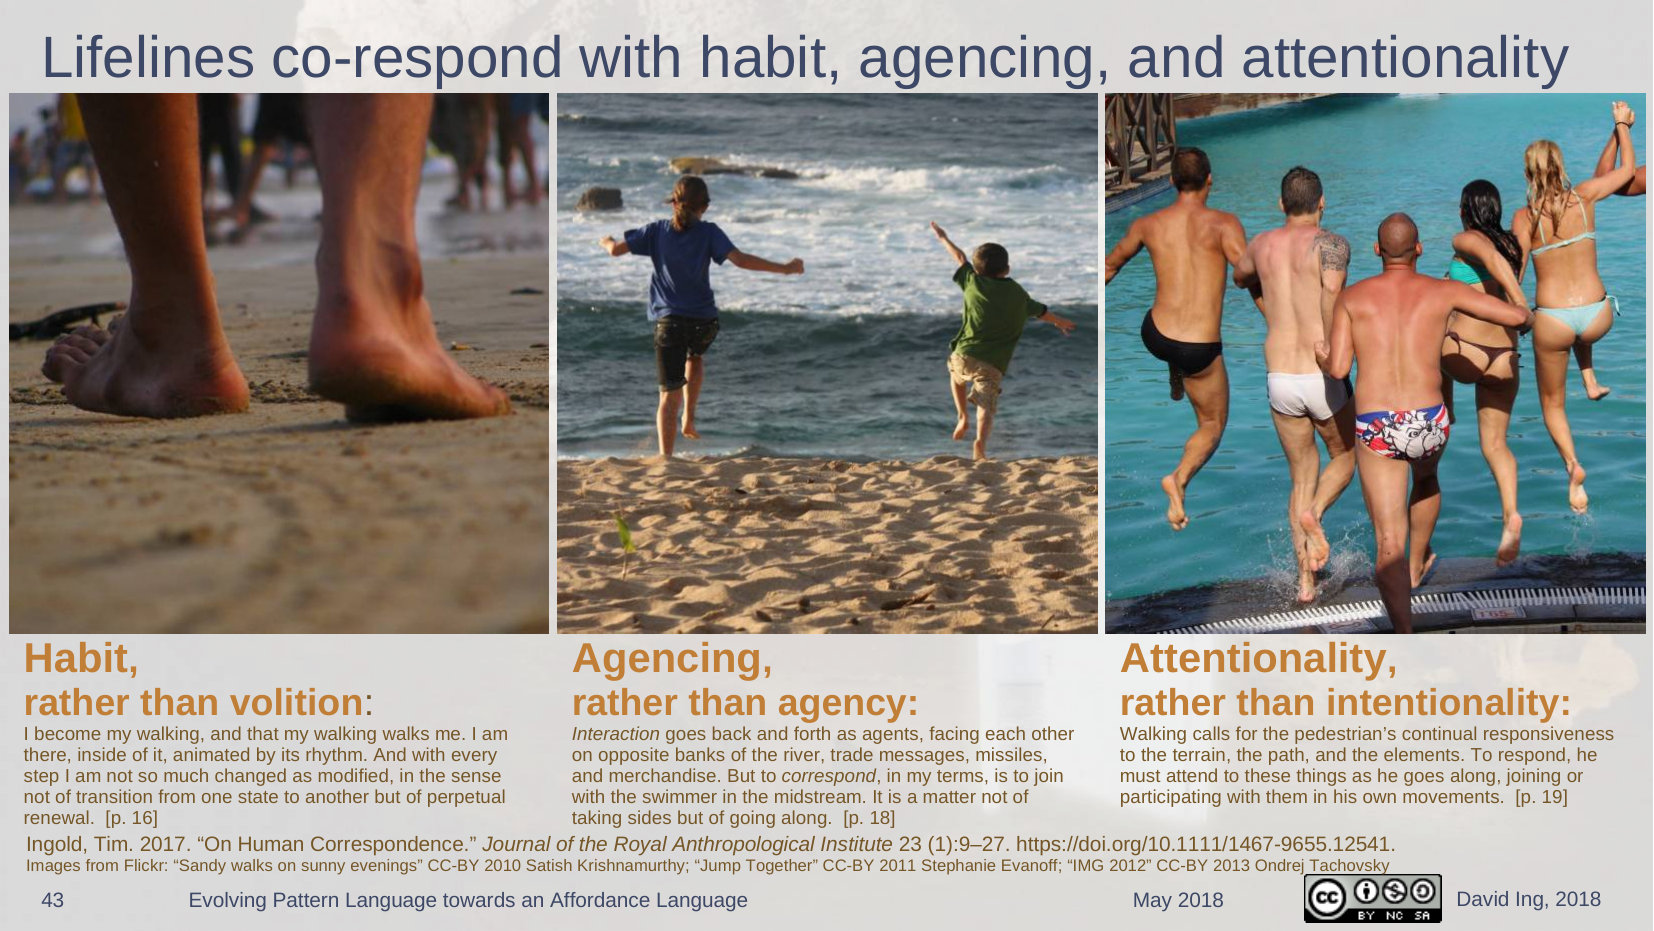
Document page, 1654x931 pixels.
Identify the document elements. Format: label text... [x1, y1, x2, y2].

text_box Images from Flickr: “Sandy walks on sunny evenings” CC-BY 2010 Satish Krishnamurthy; “Jump Together” CC-BY 2011 Stephanie Evanoff; “IMG 2012” CC-BY 2013 Ondrej Tachovsky [11, 849, 1642, 883]
text_box Habit, rather than volition: I become my walking, and that my walking walks me. I am there, inside of it, animated by its rhythm. And with every step I am not so much changed as modified, in the sense not of transition from one state to another but of perpetual renewal. [p. 16] [9, 634, 545, 837]
text_box 1967 Pattern Manual [0, 0, 1653, 931]
picture [1304, 883, 1442, 923]
picture [9, 93, 549, 634]
picture [1105, 93, 1646, 634]
picture [557, 93, 1098, 634]
text_box Agencing, rather than agency: Interaction goes back and forth as agents, facing each other on opposite banks of the river, trade messages, missiles, and merchandise. But to correspond, in my terms, is to join with the swimmer in the midstream. It is a matter not of taking sides but of going along. [p. 18] [557, 627, 1099, 837]
text_box Attentionality, rather than intentionality: Walking calls for the pedestrian’s continual responsiveness to the terrain, the path, and the elements. To respond, he must attend to these things as he goes along, joining or participating with them in his own movements. [p. 19] [1105, 634, 1643, 816]
title Lifelines co-respond with habit, agencing, and attentionality [41, 30, 1613, 190]
text_box Ingold, Tim. 2017. “On Human Correspondence.” Journal of the Royal Anthropological Institute 23 (1):9–27. https://doi.org/10.1111/1467-9655.12541. [11, 825, 1642, 849]
